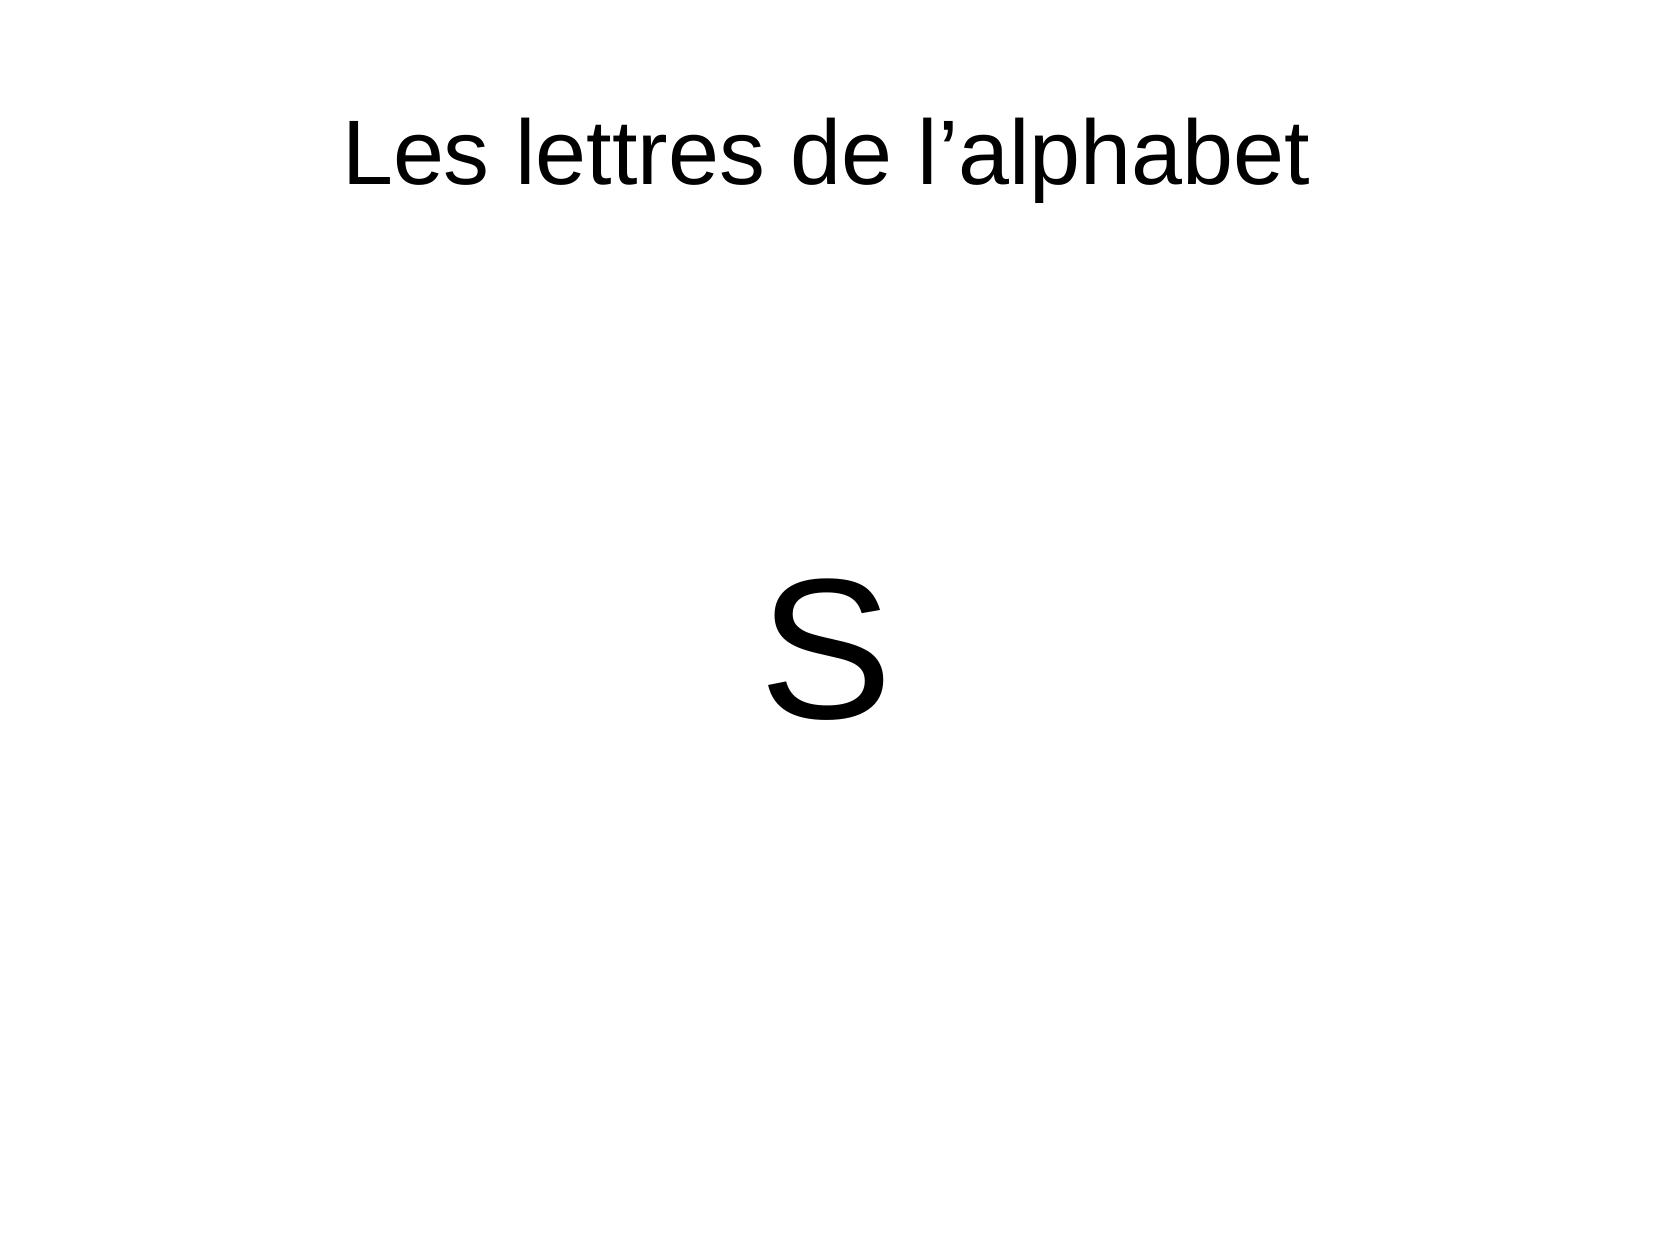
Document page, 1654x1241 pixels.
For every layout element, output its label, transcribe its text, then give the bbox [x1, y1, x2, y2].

subtitle S [82, 290, 1571, 1010]
title Les lettres de l’alphabet [82, 49, 1571, 257]
